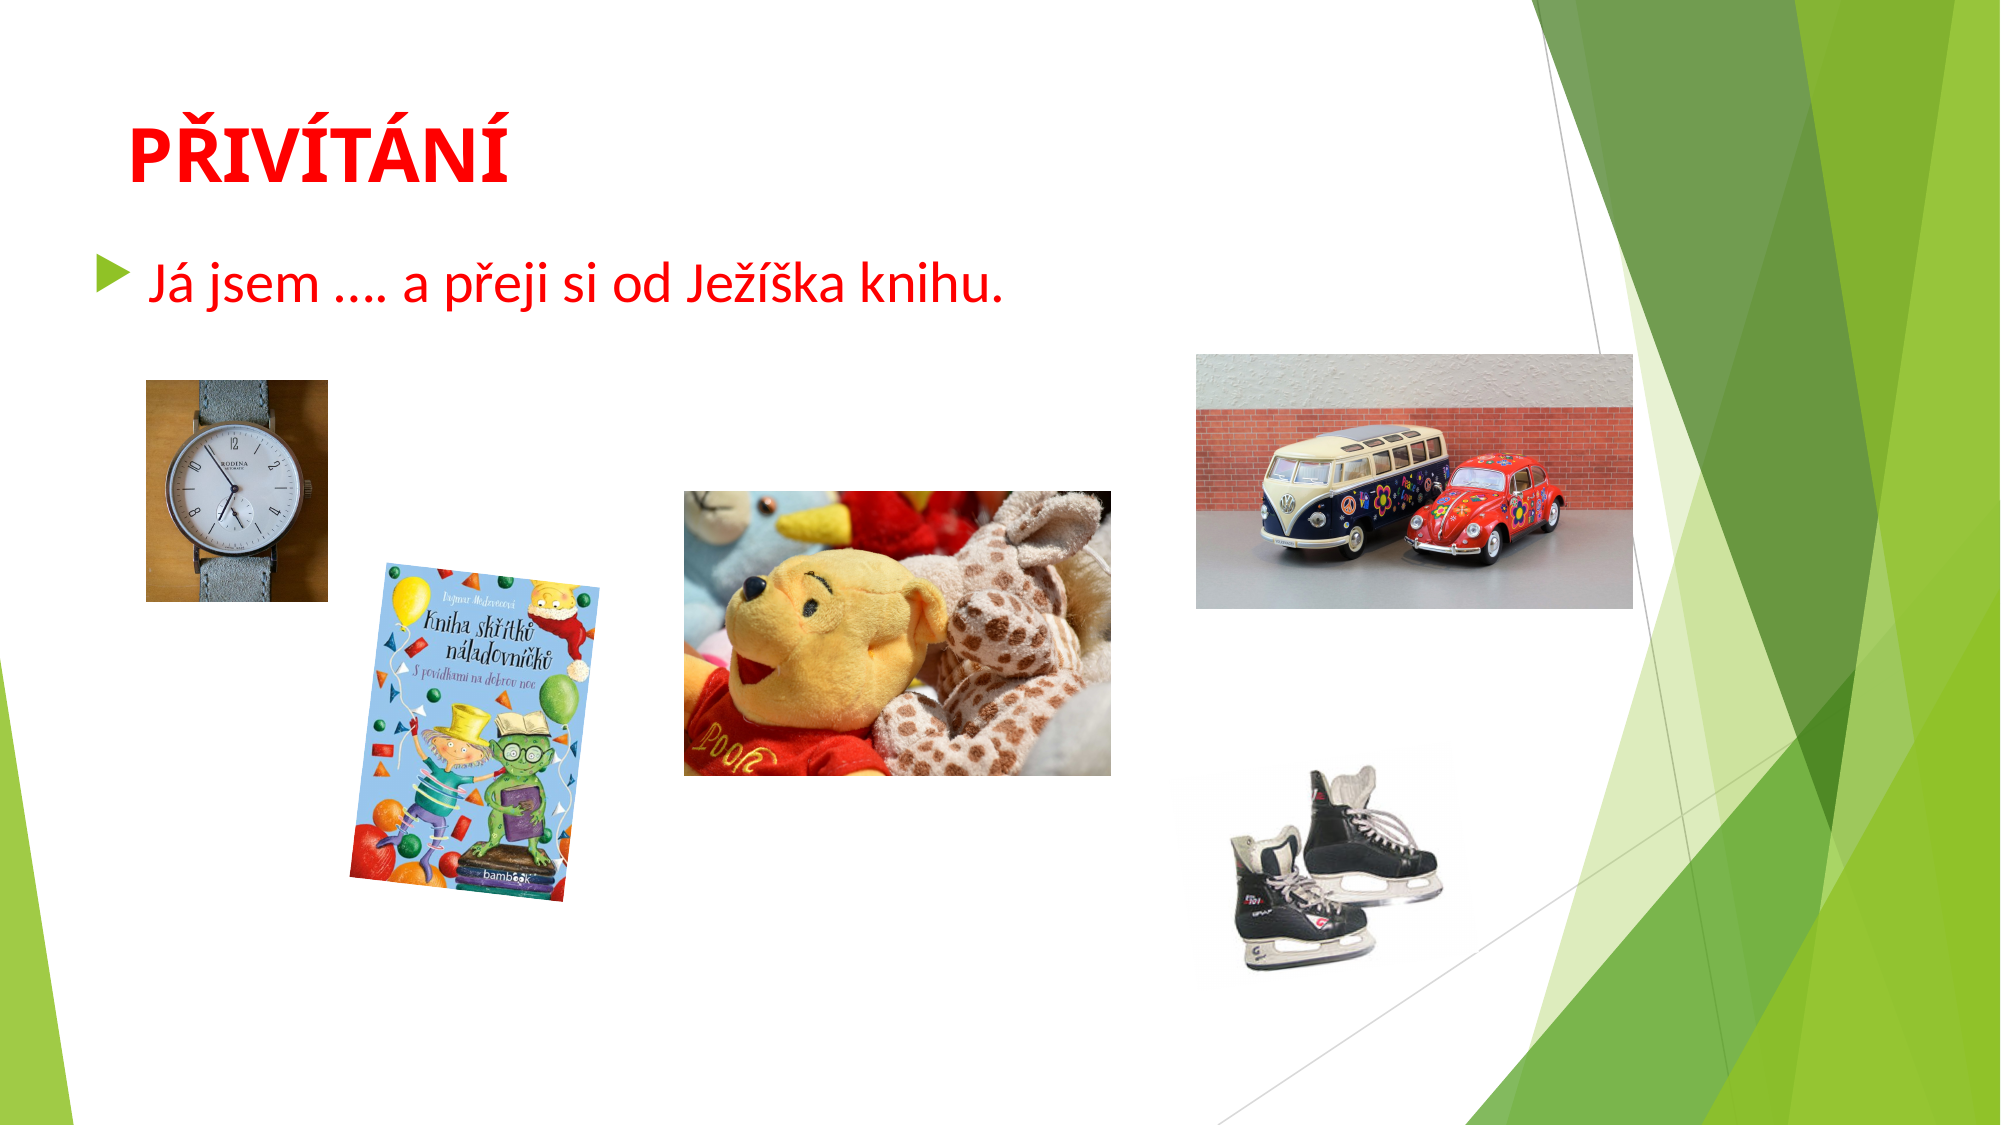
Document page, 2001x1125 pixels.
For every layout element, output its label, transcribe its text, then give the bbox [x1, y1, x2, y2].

picture [349, 562, 600, 902]
picture [146, 380, 328, 603]
picture [1196, 354, 1633, 609]
title PŘIVÍTÁNÍ [111, 99, 1522, 317]
picture [684, 491, 1111, 776]
list Já jsem …. a přeji si od Ježíška knihu. [77, 236, 1488, 874]
picture [1169, 742, 1479, 991]
